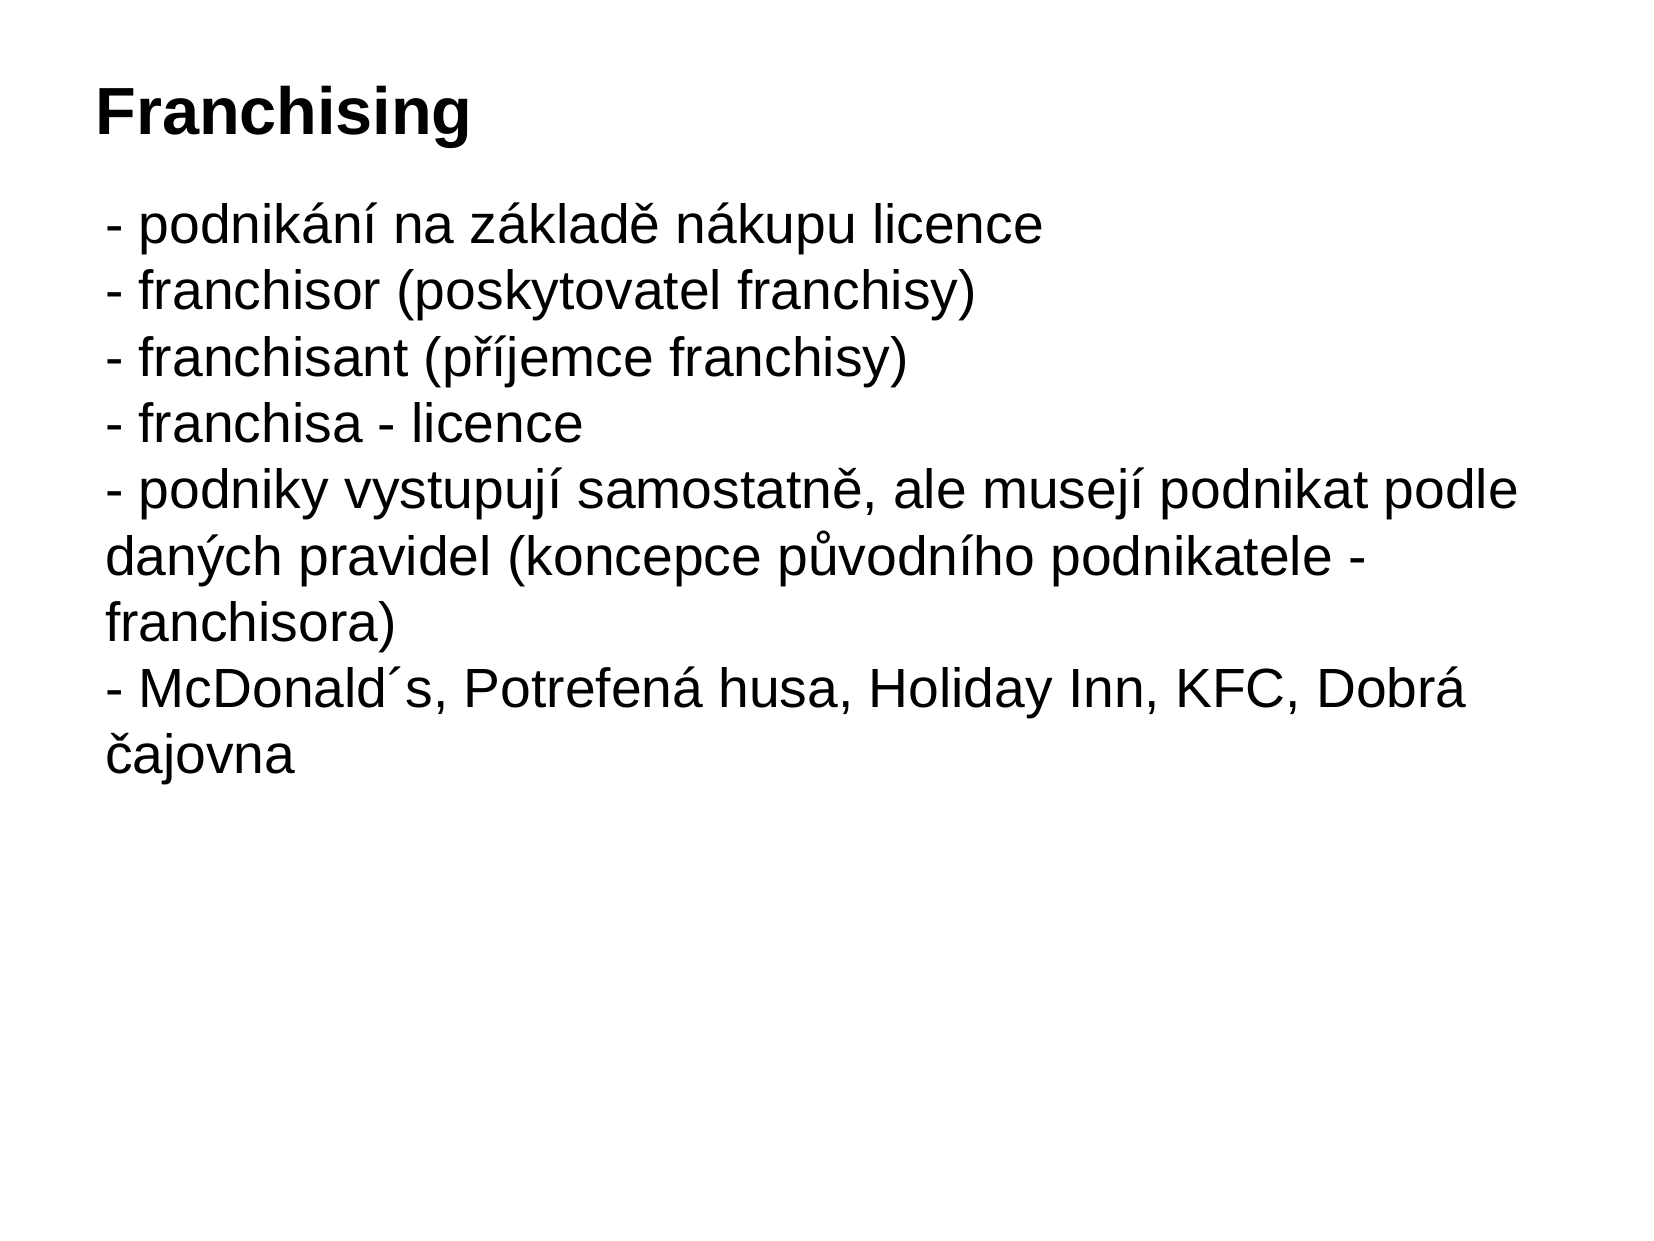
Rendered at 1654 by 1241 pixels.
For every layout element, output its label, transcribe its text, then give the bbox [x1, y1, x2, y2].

text_box Franchising [45, 60, 489, 156]
text_box - podnikání na základě nákupu licence - franchisor (poskytovatel franchisy) - franchisant (příjemce franchisy) - franchisa - licence - podniky vystupují samostatně, ale musejí podnikat podle daných pravidel (koncepce původního podnikatele - franchisora) - McDonald´s, Potrefená husa, Holiday Inn, KFC, Dobrá čajovna [54, 180, 1622, 793]
